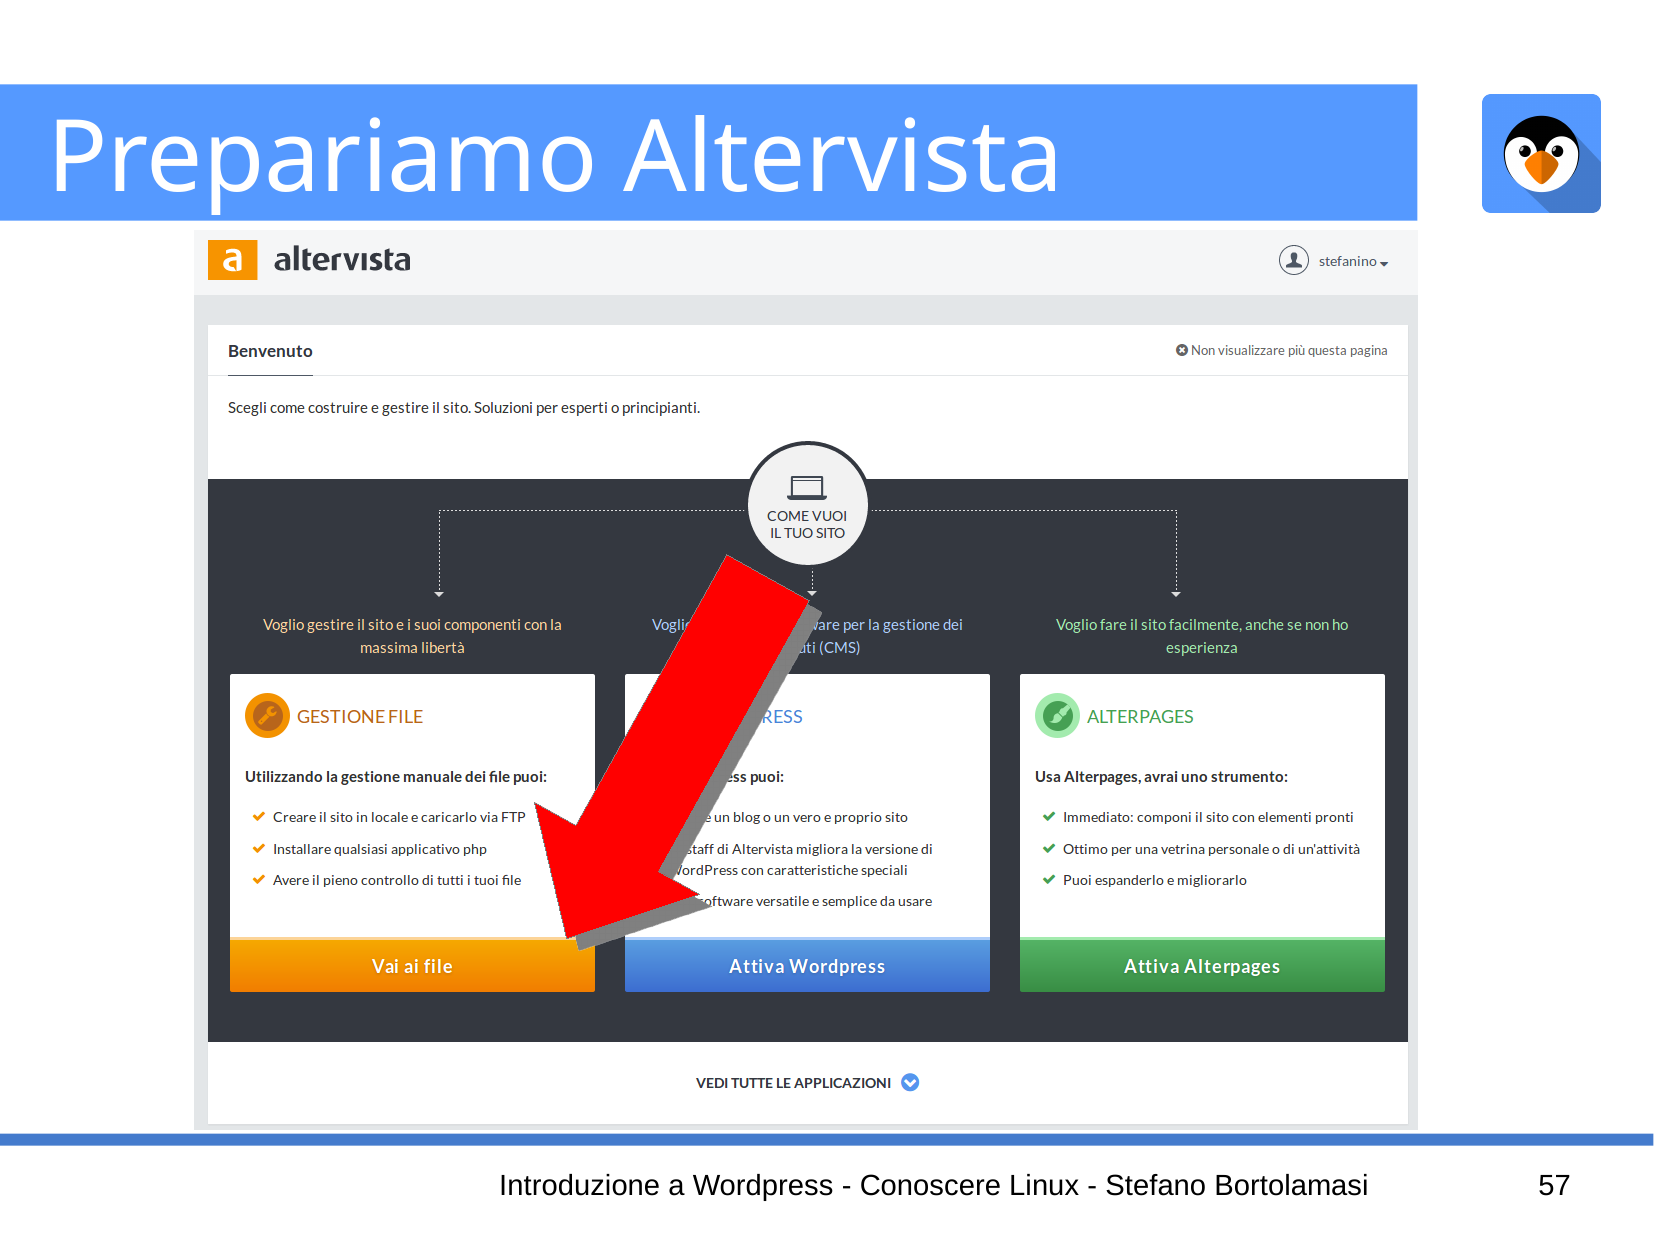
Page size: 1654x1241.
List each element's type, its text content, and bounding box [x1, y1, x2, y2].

picture [1482, 94, 1601, 213]
text_box [534, 554, 810, 939]
title Prepariamo Altervista [0, 91, 1418, 214]
picture [194, 230, 1418, 1130]
